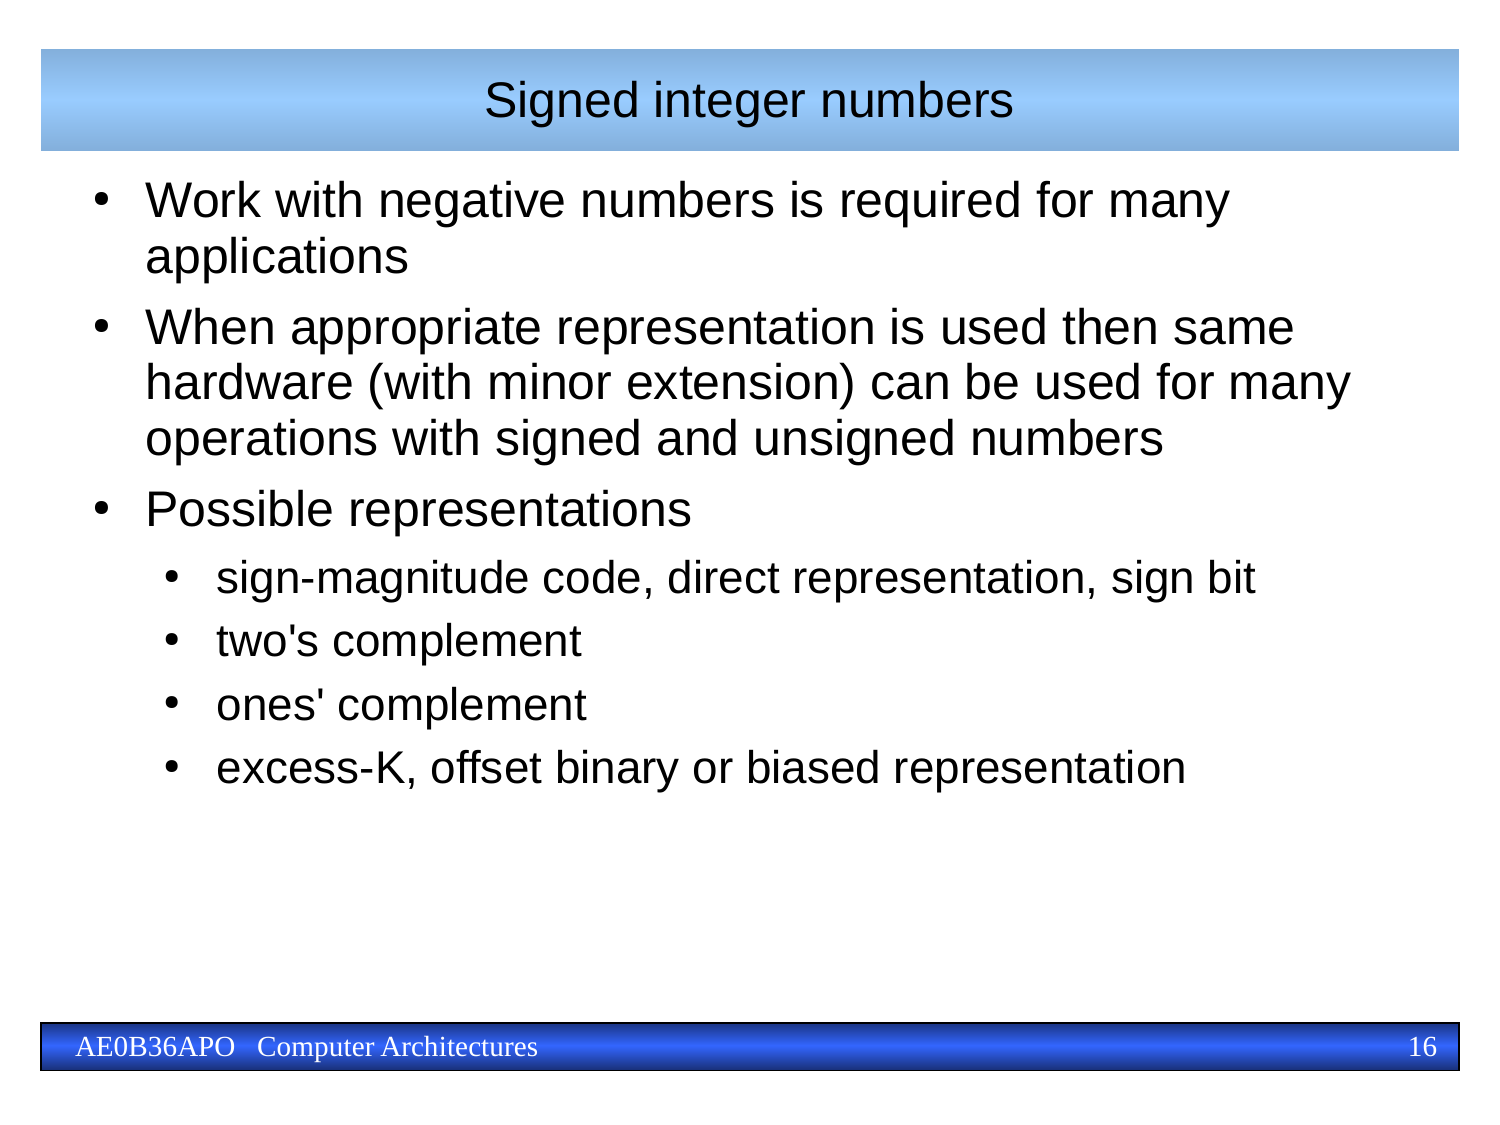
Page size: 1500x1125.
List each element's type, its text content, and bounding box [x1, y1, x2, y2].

list Work with negative numbers is required for many applications When appropriate representation is used then same hardware (with minor extension) can be used for many operations with signed and unsigned numbers Possible representations sign-magnitude code, direct representation, sign bit two's complement ones' complement excess-K, offset binary or biased representation [75, 172, 1426, 976]
title Signed integer numbers [41, 49, 1459, 151]
